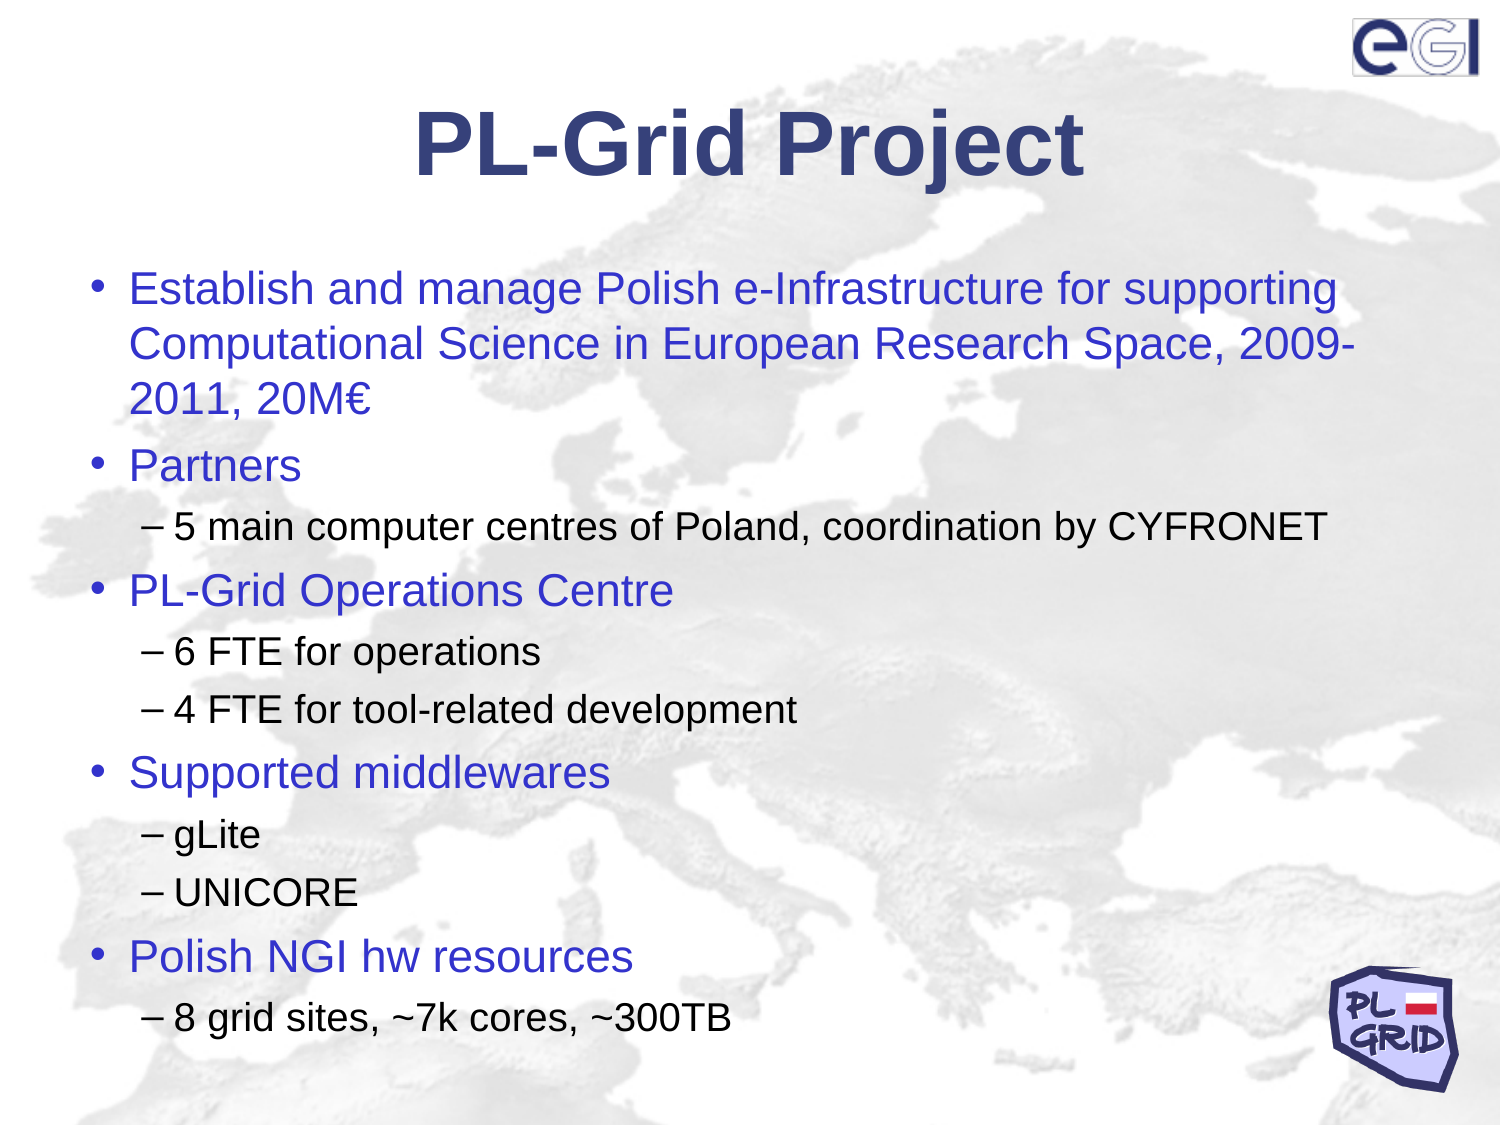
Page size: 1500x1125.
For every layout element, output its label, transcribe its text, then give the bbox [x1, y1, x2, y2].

title PL-Grid Project [75, 13, 1426, 250]
picture [0, 0, 1500, 1125]
list Establish and manage Polish e-Infrastructure for supporting Computational Science in European Research Space, 2009-2011, 20M€ Partners 5 main computer centres of Poland, coordination by CYFRONET PL-Grid Operations Centre 6 FTE for operations 4 FTE for tool-related development Supported middlewares gLite UNICORE Polish NGI hw resources 8 grid sites, ~7k cores, ~300TB [75, 250, 1426, 1052]
